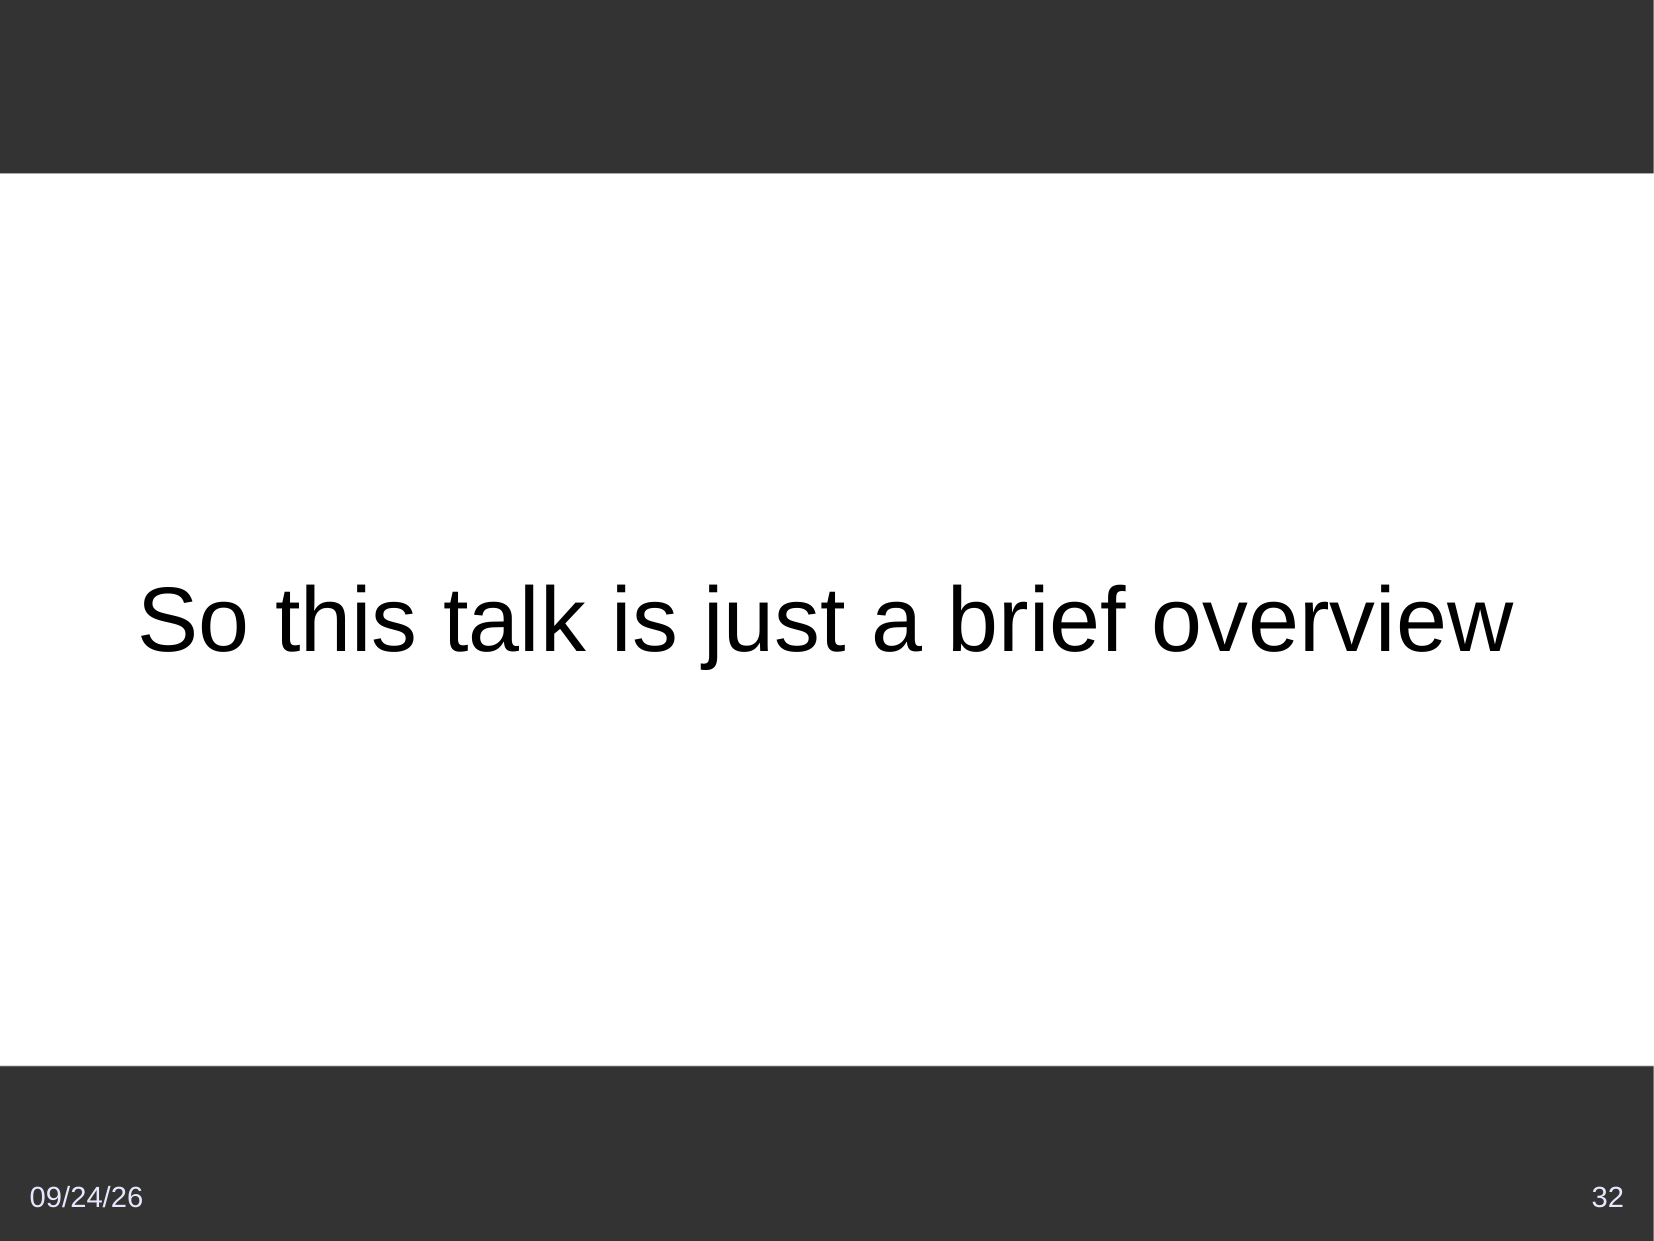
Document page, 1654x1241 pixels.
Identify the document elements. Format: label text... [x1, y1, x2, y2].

subtitle So this talk is just a brief overview [29, 214, 1625, 1027]
picture [0, 0, 1654, 1241]
